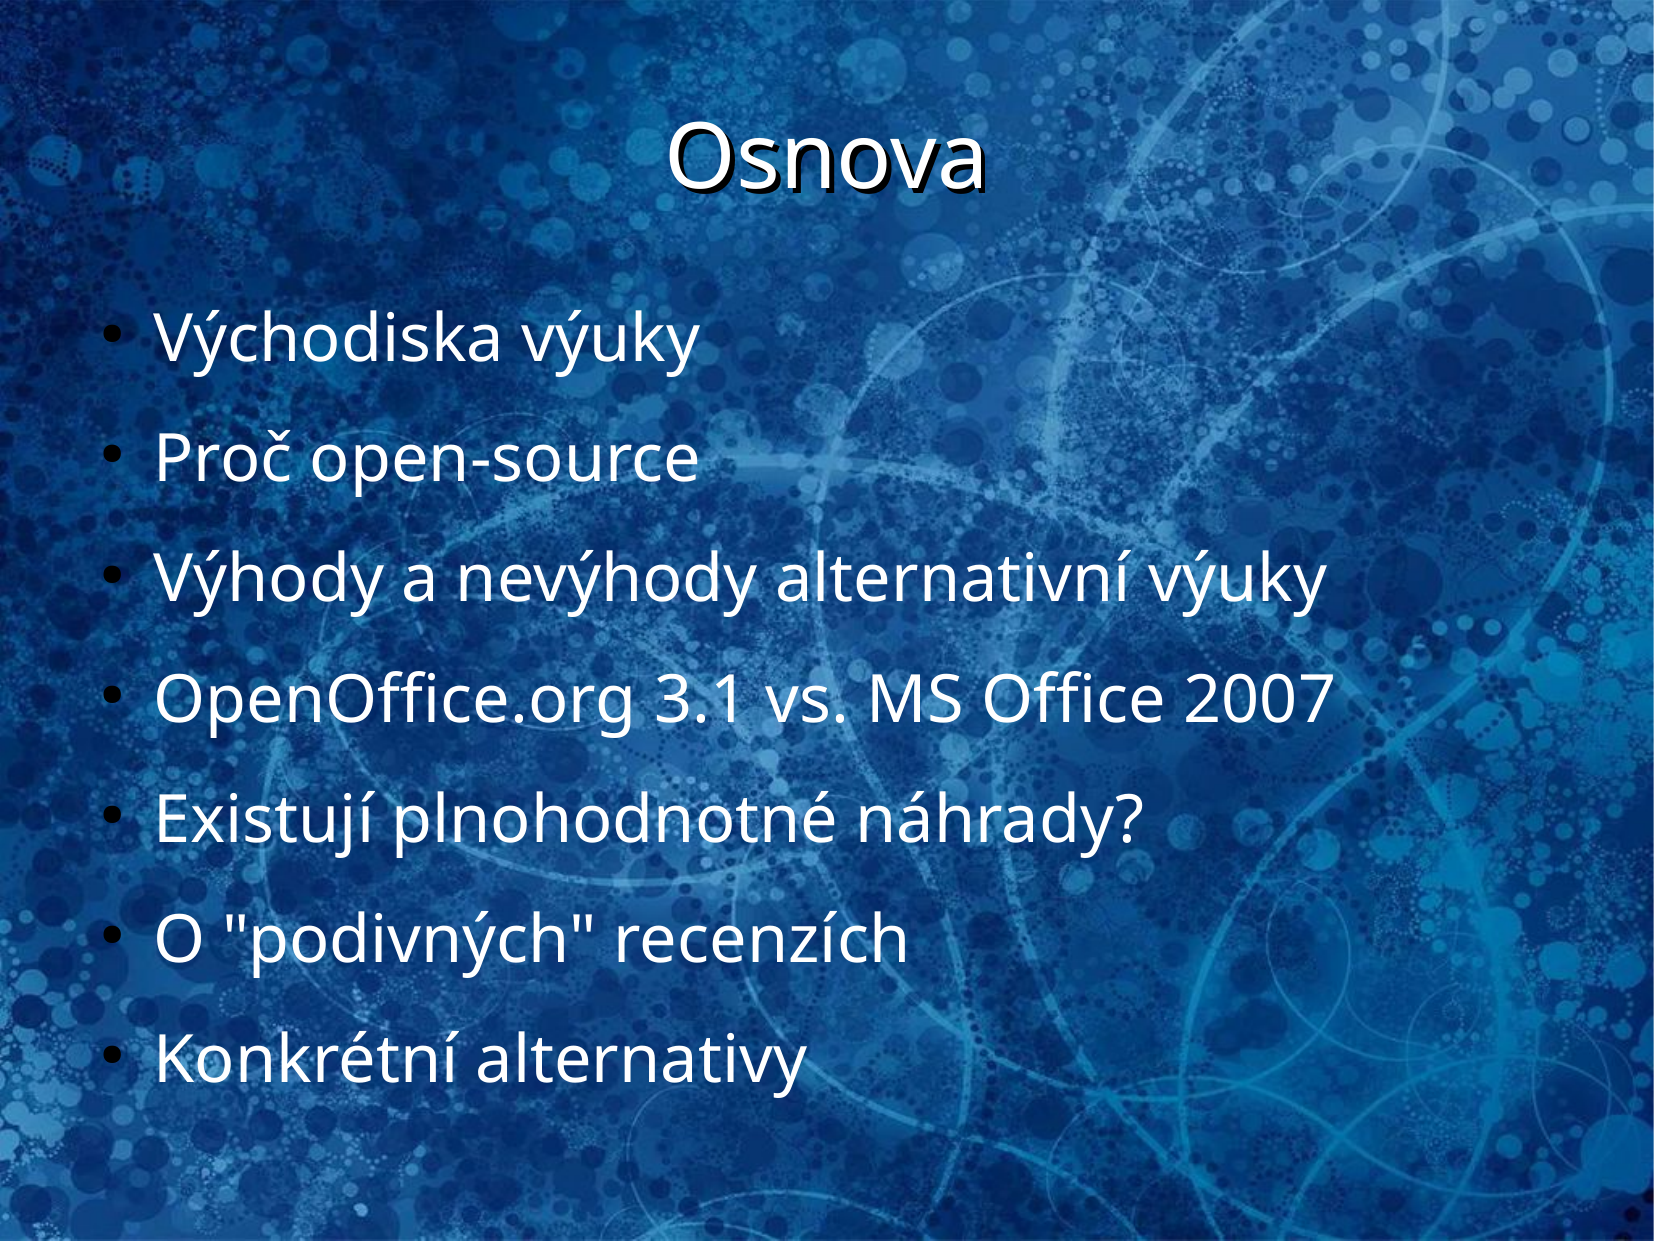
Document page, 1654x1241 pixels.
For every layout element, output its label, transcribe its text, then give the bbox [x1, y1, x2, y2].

list Východiska výuky Proč open-source Výhody a nevýhody alternativní výuky OpenOffice.org 3.1 vs. MS Office 2007 Existují plnohodnotné náhrady? O "podivných" recenzích Konkrétní alternativy [82, 290, 1571, 1094]
title Osnova [82, 49, 1571, 257]
picture [0, 0, 1654, 1241]
